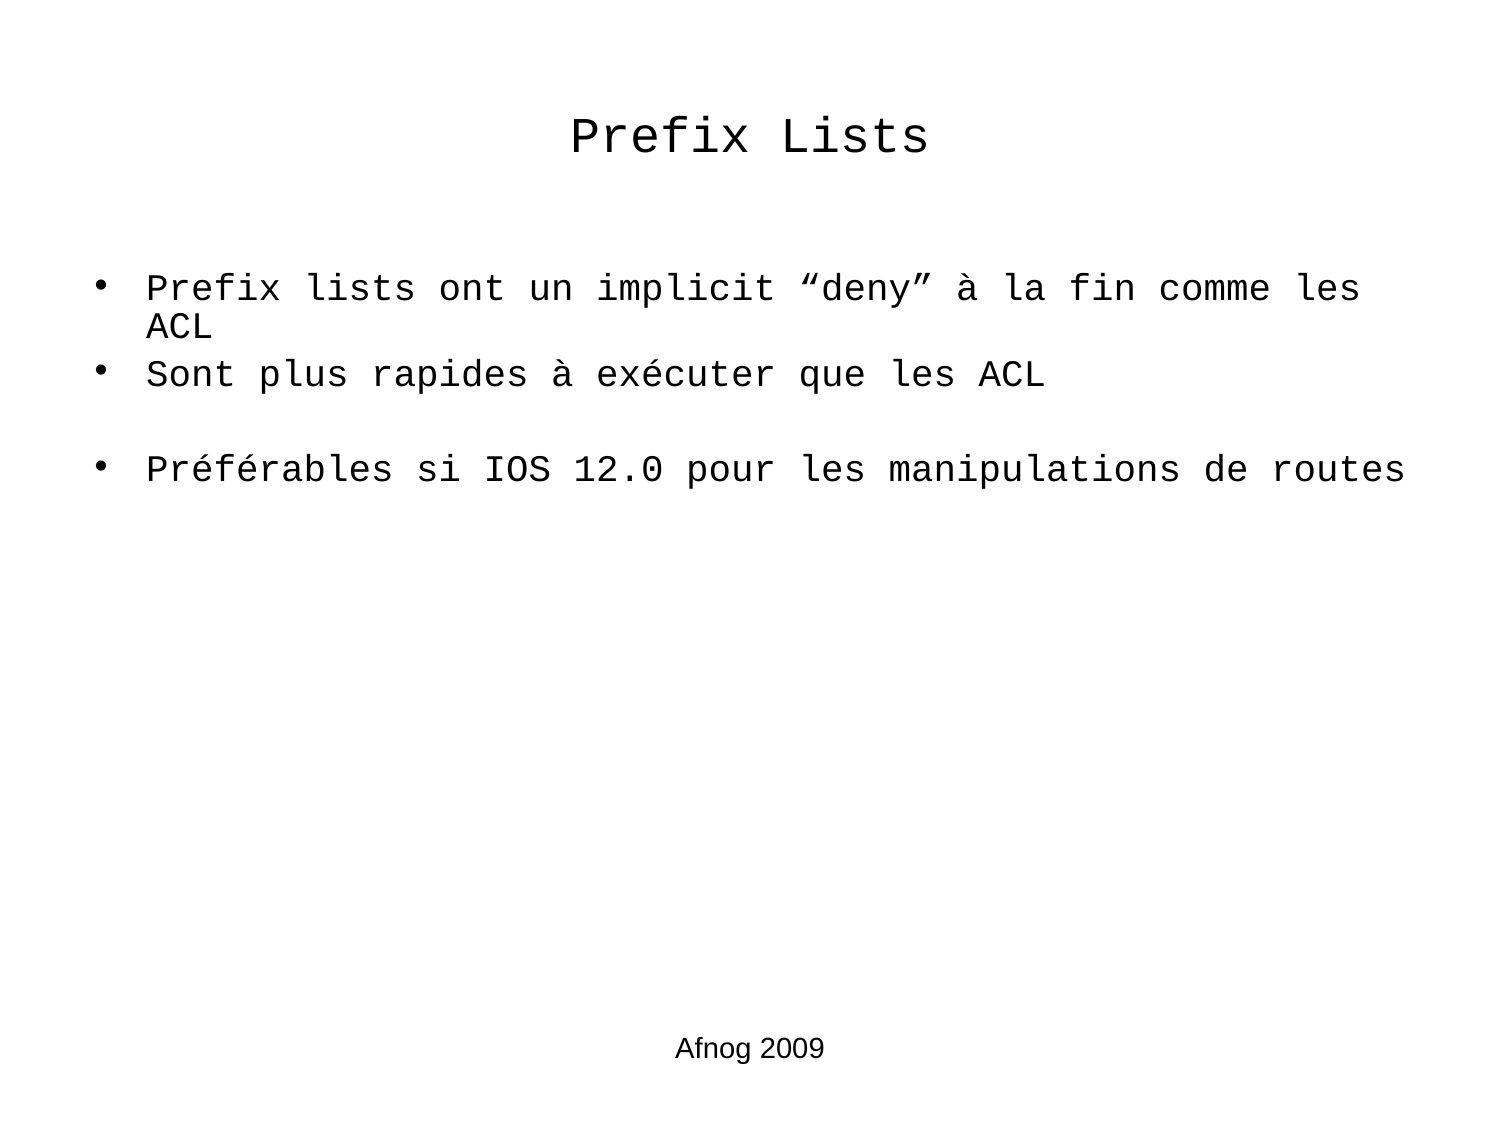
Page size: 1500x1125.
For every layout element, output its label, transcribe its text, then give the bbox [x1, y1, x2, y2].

title Prefix Lists [75, 45, 1426, 233]
list Prefix lists ont un implicit “deny” à la fin comme les ACL Sont plus rapides à exécuter que les ACL Préférables si IOS 12.0 pour les manipulations de routes [75, 262, 1426, 1006]
